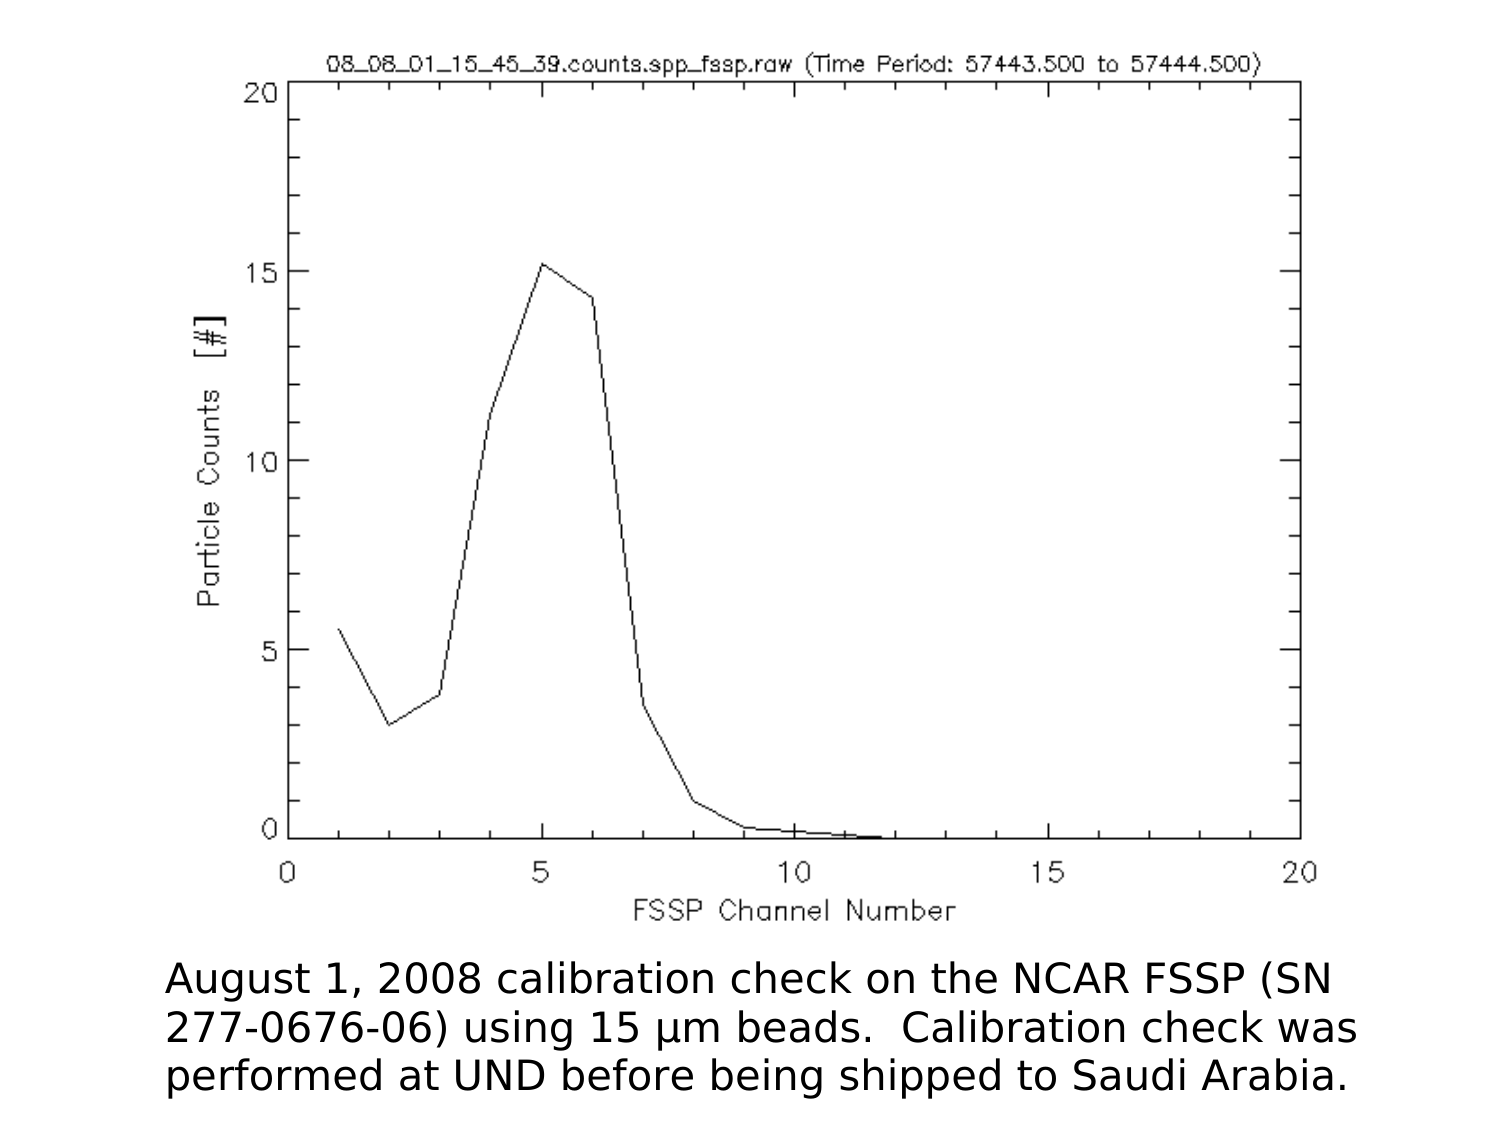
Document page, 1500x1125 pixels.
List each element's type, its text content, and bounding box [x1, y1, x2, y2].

picture [104, 29, 1365, 930]
text_box August 1, 2008 calibration check on the NCAR FSSP (SN 277-0676-06) using 15 µm beads. Calibration check was performed at UND before being shipped to Saudi Arabia. [149, 947, 1388, 1109]
